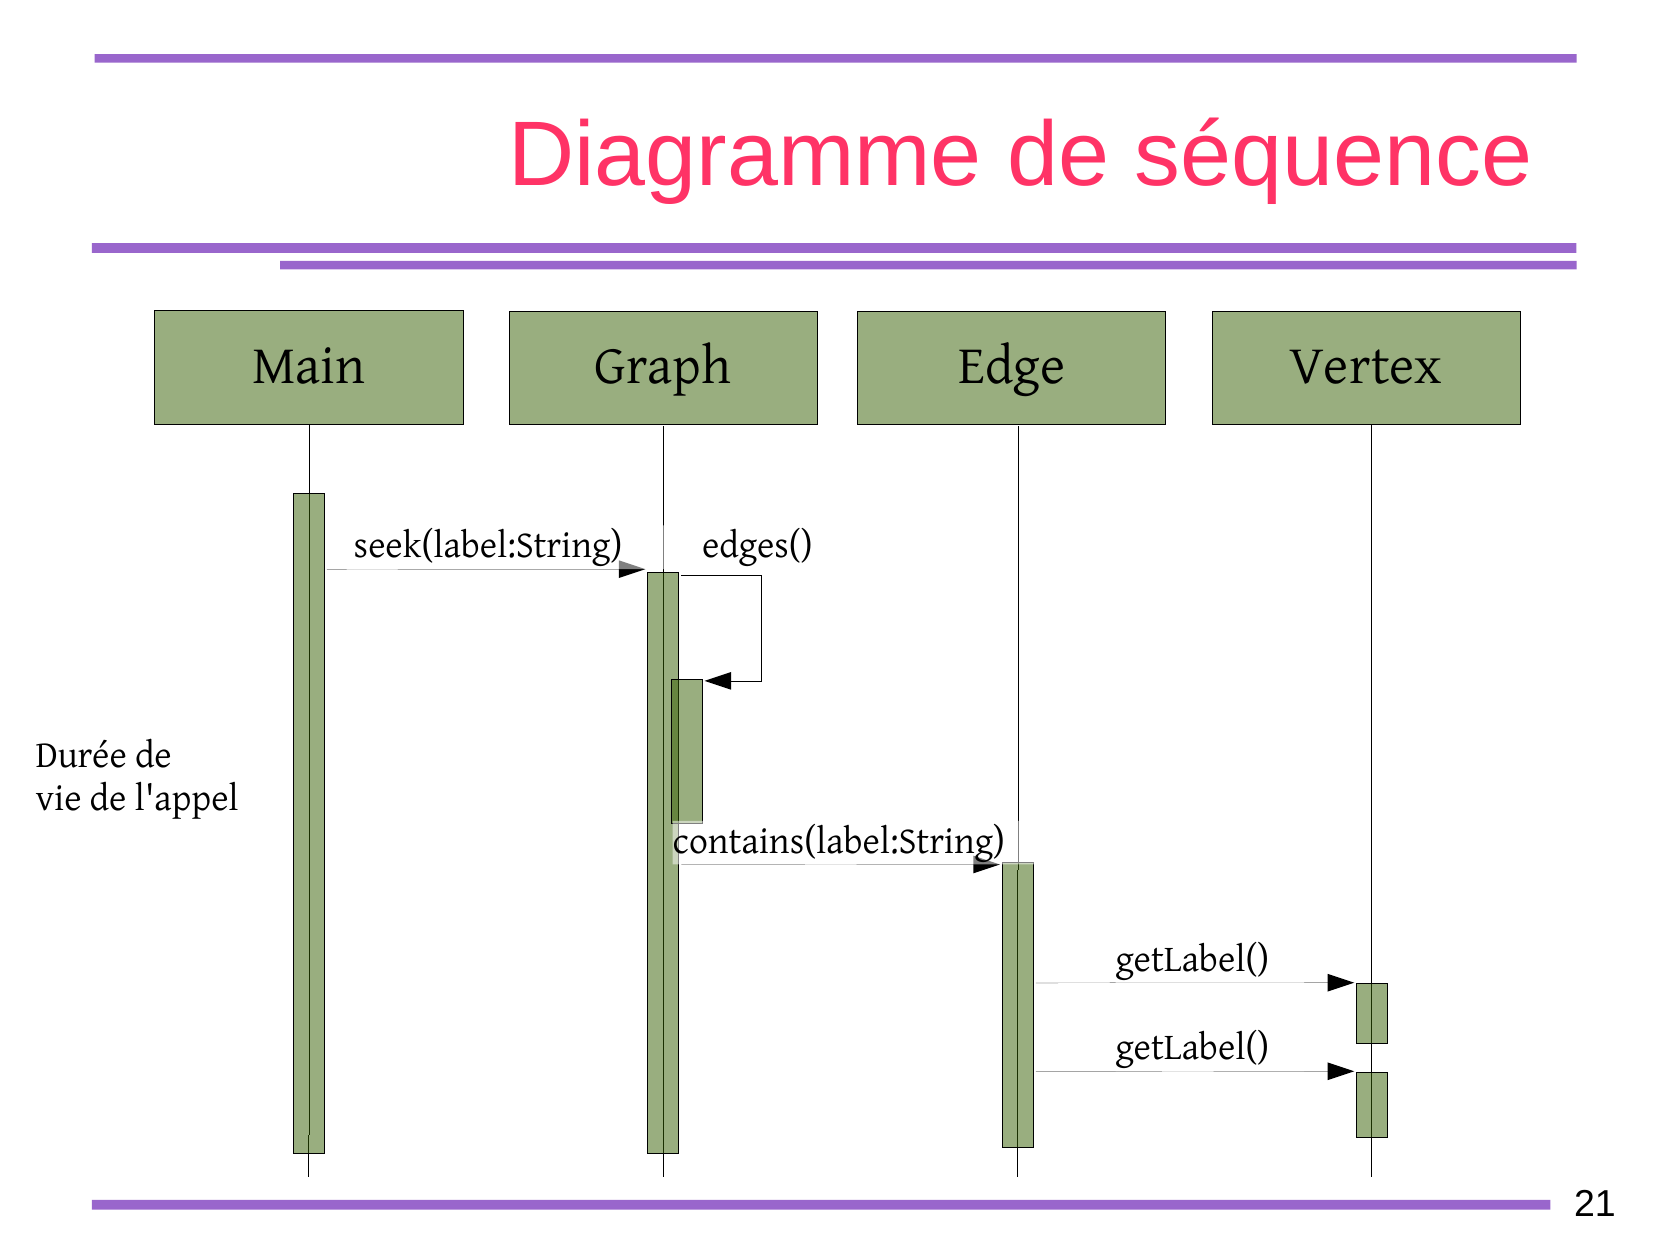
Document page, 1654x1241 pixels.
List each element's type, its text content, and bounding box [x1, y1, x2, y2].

text_box getLabel() [1115, 938, 1305, 983]
text_box Edge [857, 311, 1166, 425]
title Diagramme de séquence [121, 49, 1534, 257]
text_box seek(label:String) [353, 525, 681, 570]
text_box getLabel() [1115, 1027, 1305, 1072]
text_box [1002, 865, 1034, 1148]
text_box Durée de vie de l'appel [35, 735, 283, 823]
text_box edges() [702, 525, 843, 570]
text_box [293, 493, 325, 1154]
text_box [647, 572, 703, 1154]
text_box contains(label:String) [672, 820, 1069, 865]
text_box [1356, 983, 1388, 1044]
text_box Vertex [1212, 311, 1521, 425]
text_box [1356, 1072, 1388, 1138]
text_box Main [154, 310, 464, 425]
text_box Graph [509, 311, 818, 425]
